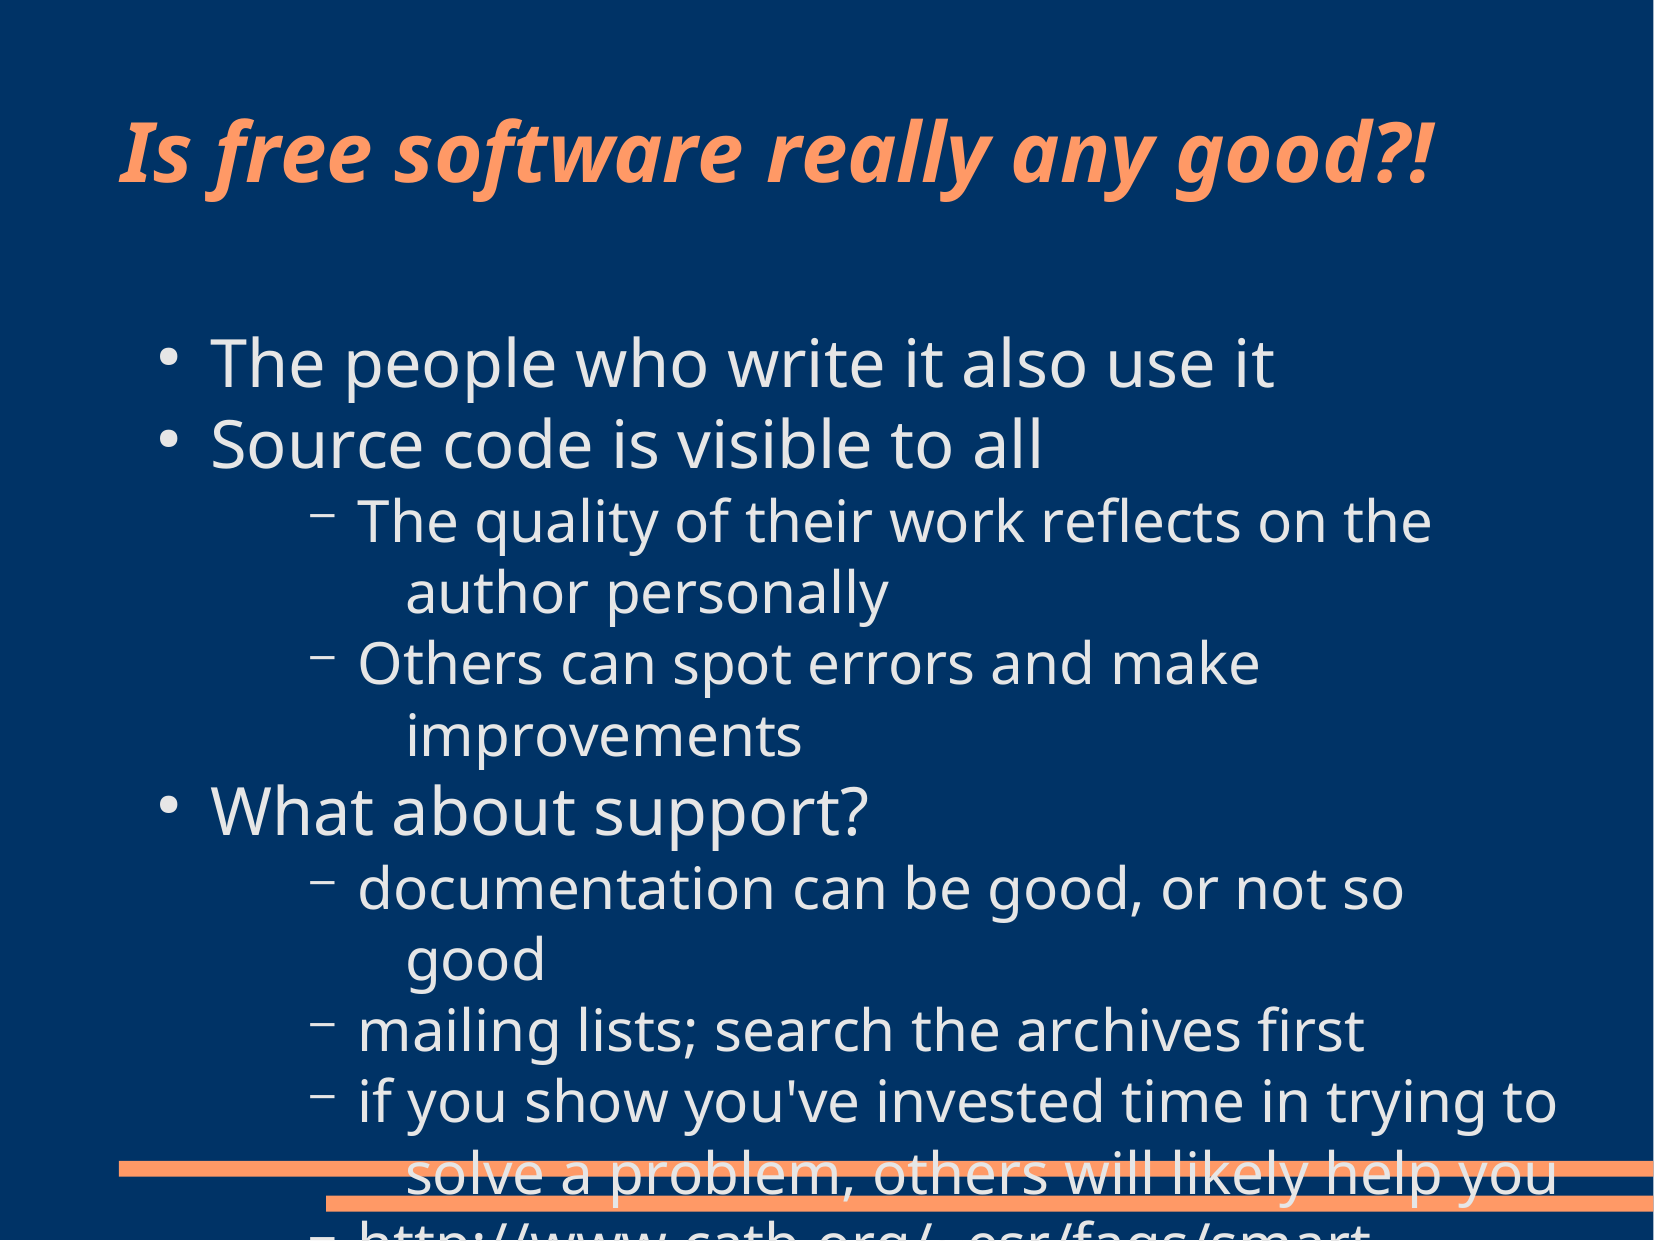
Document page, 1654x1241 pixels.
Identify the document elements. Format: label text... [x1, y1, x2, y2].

title Is free software really any good?! [121, 46, 1534, 254]
list The people who write it also use it Source code is visible to all The quality of their work reflects on the author personally Others can spot errors and make improvements What about support? documentation can be good, or not so good mailing lists; search the archives first if you show you've invested time in trying to solve a problem, others will likely help you http://www.catb.org/~esr/faqs/smart-questions.html [121, 322, 1561, 1132]
